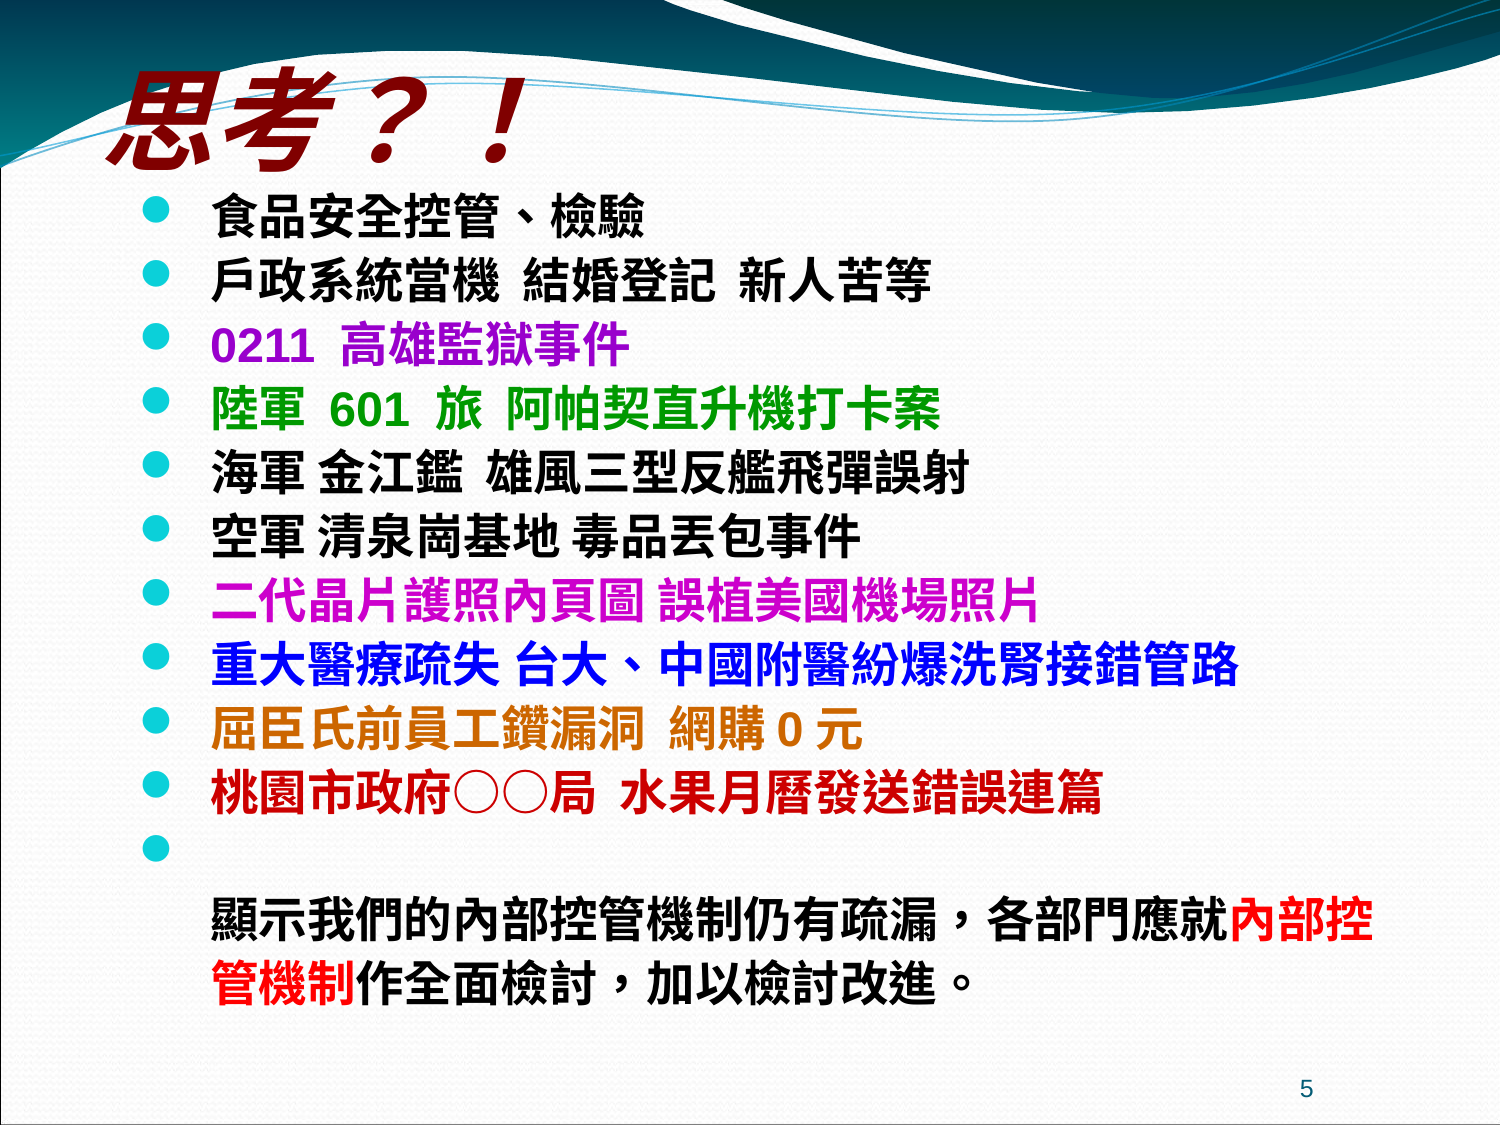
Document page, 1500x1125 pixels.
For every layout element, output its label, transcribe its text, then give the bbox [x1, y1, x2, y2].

text_box [1299, 1042, 1426, 1103]
list 食品安全控管、檢驗 戶政系統當機 結婚登記 新人苦等 0211 高雄監獄事件 陸軍 601 旅 阿帕契直升機打卡案 海軍 金江鑑 雄風三型反艦飛彈誤射 空軍 清泉崗基地 毒品丟包事件 二代晶片護照內頁圖 誤植美國機場照片 重大醫療疏失 台大、中國附醫紛爆洗腎接錯管路 屈臣氏前員工鑽漏洞 網購0元 桃園市政府○○局 水果月曆發送錯誤連篇 顯示我們的內部控管機制仍有疏漏，各部門應就內部控 管機制作全面檢討，加以檢討改進。 [123, 172, 1400, 1071]
title 思考？！ [100, 31, 1414, 185]
